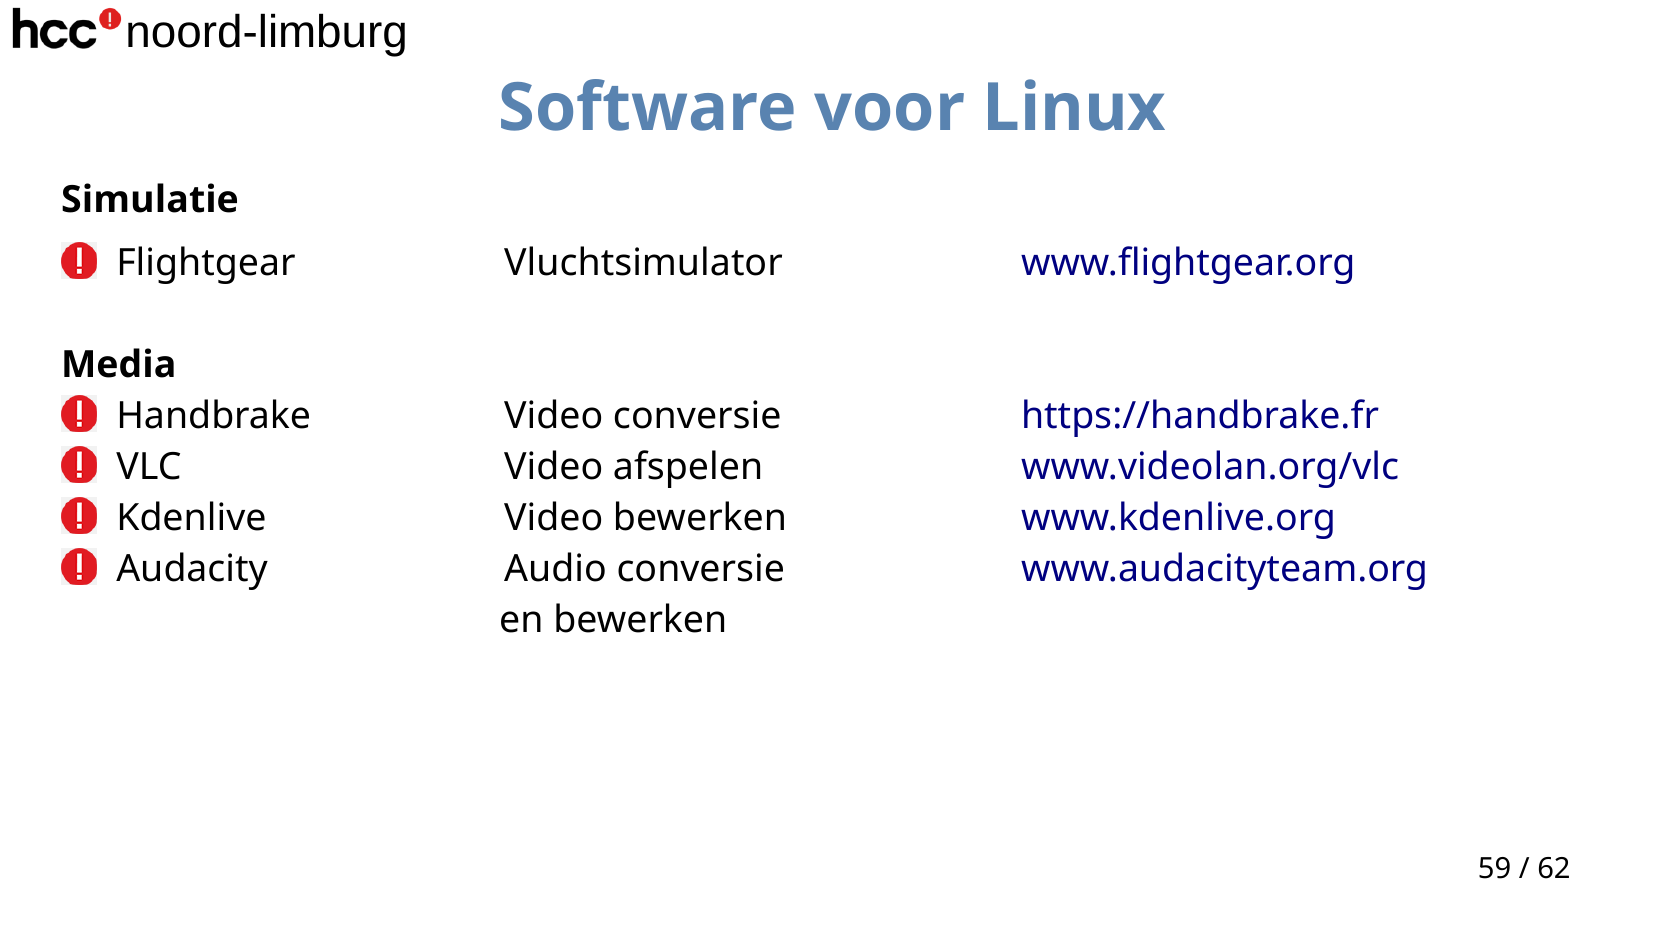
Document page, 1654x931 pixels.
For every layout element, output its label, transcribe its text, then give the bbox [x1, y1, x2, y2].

title Software voor Linux [129, 59, 1536, 150]
picture [11, 6, 122, 50]
subtitle Simulatie Flightgear Vluchtsimulator www.flightgear.org Media Handbrake Video conversie https://handbrake.fr VLC Video afspelen www.videolan.org/vlc Kdenlive Video bewerken www.kdenlive.org Audacity Audio conversie www.audacityteam.org en bewerken [61, 165, 1595, 650]
